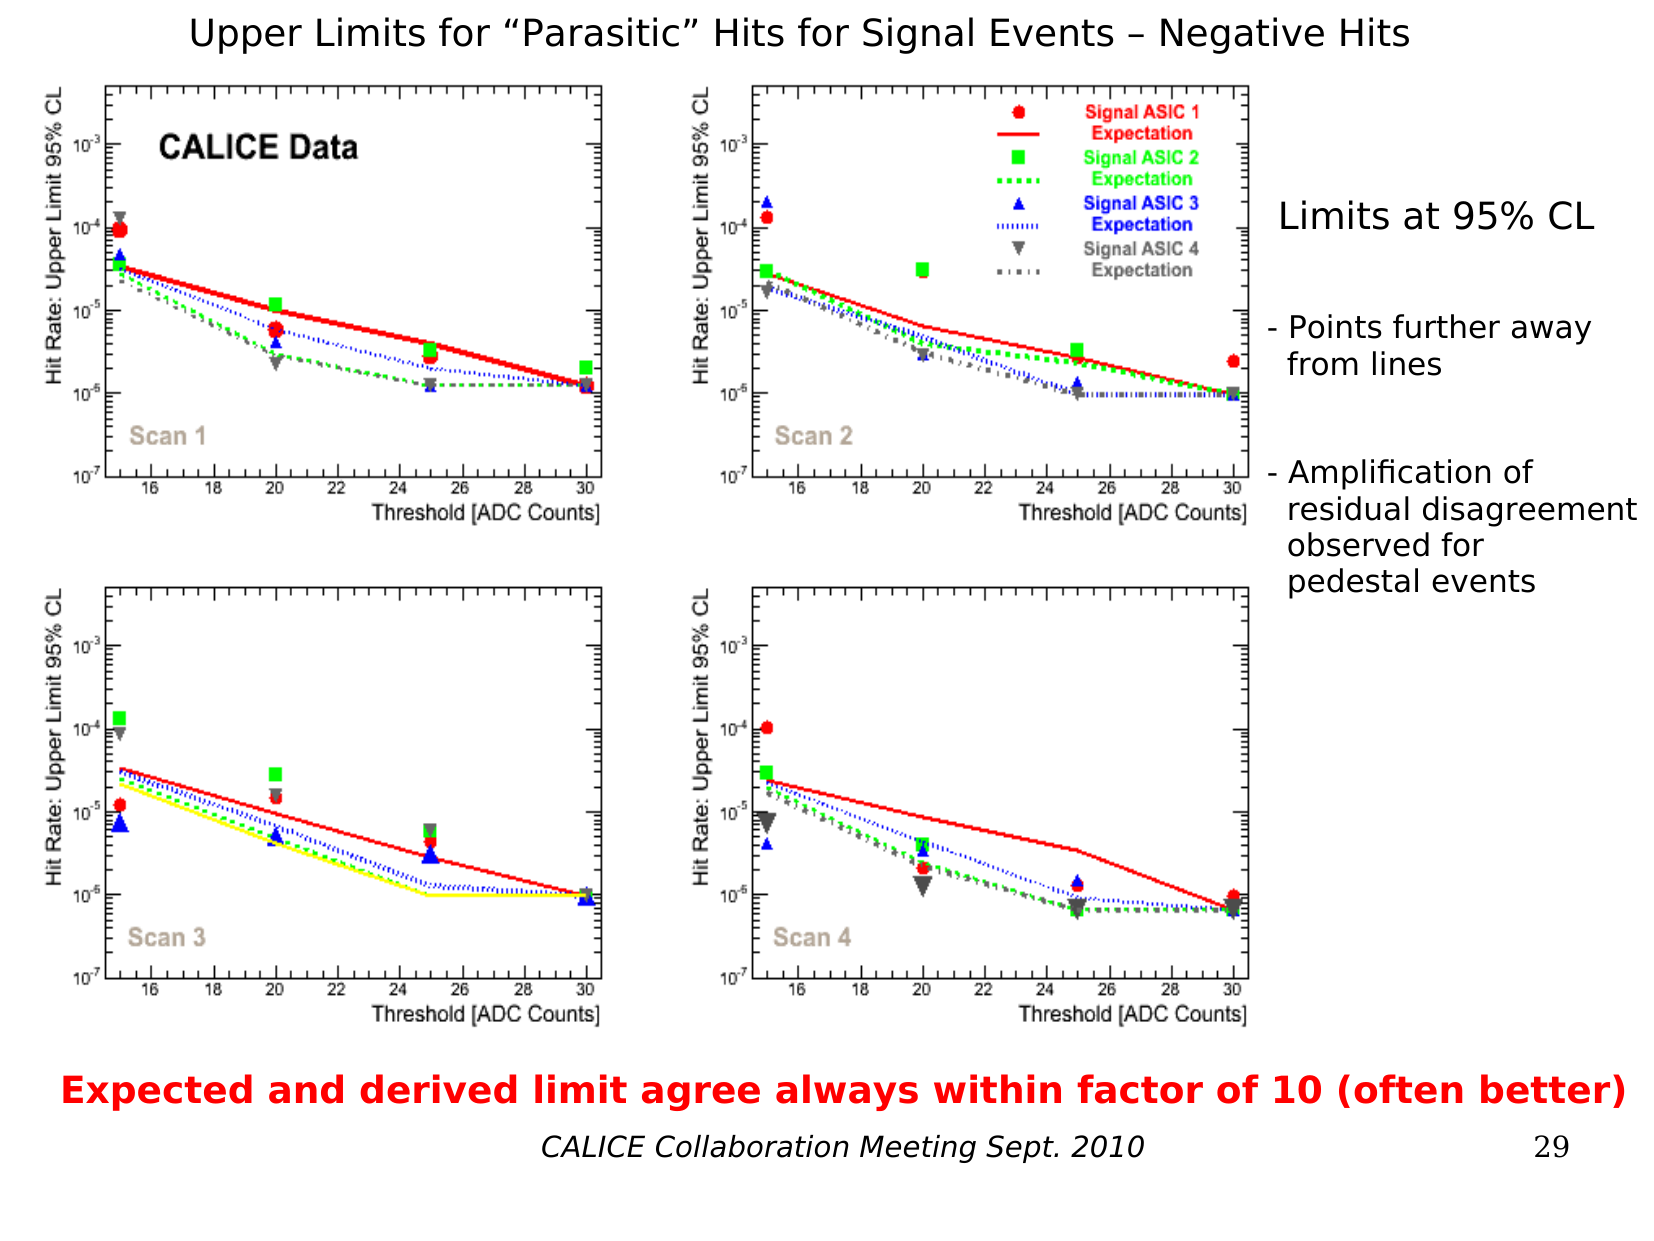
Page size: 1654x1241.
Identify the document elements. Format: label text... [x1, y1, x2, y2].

text_box Expected and derived limit agree always within factor of 10 (often better) [45, 1061, 1644, 1121]
text_box Limits at 95% CL [1263, 187, 1610, 246]
text_box - Points further away from lines - Amplification of residual disagreement observed for pedestal events [1252, 259, 1653, 862]
text_box Upper Limits for “Parasitic” Hits for Signal Events – Negative Hits [173, 4, 1428, 64]
picture [1, 54, 1295, 1057]
